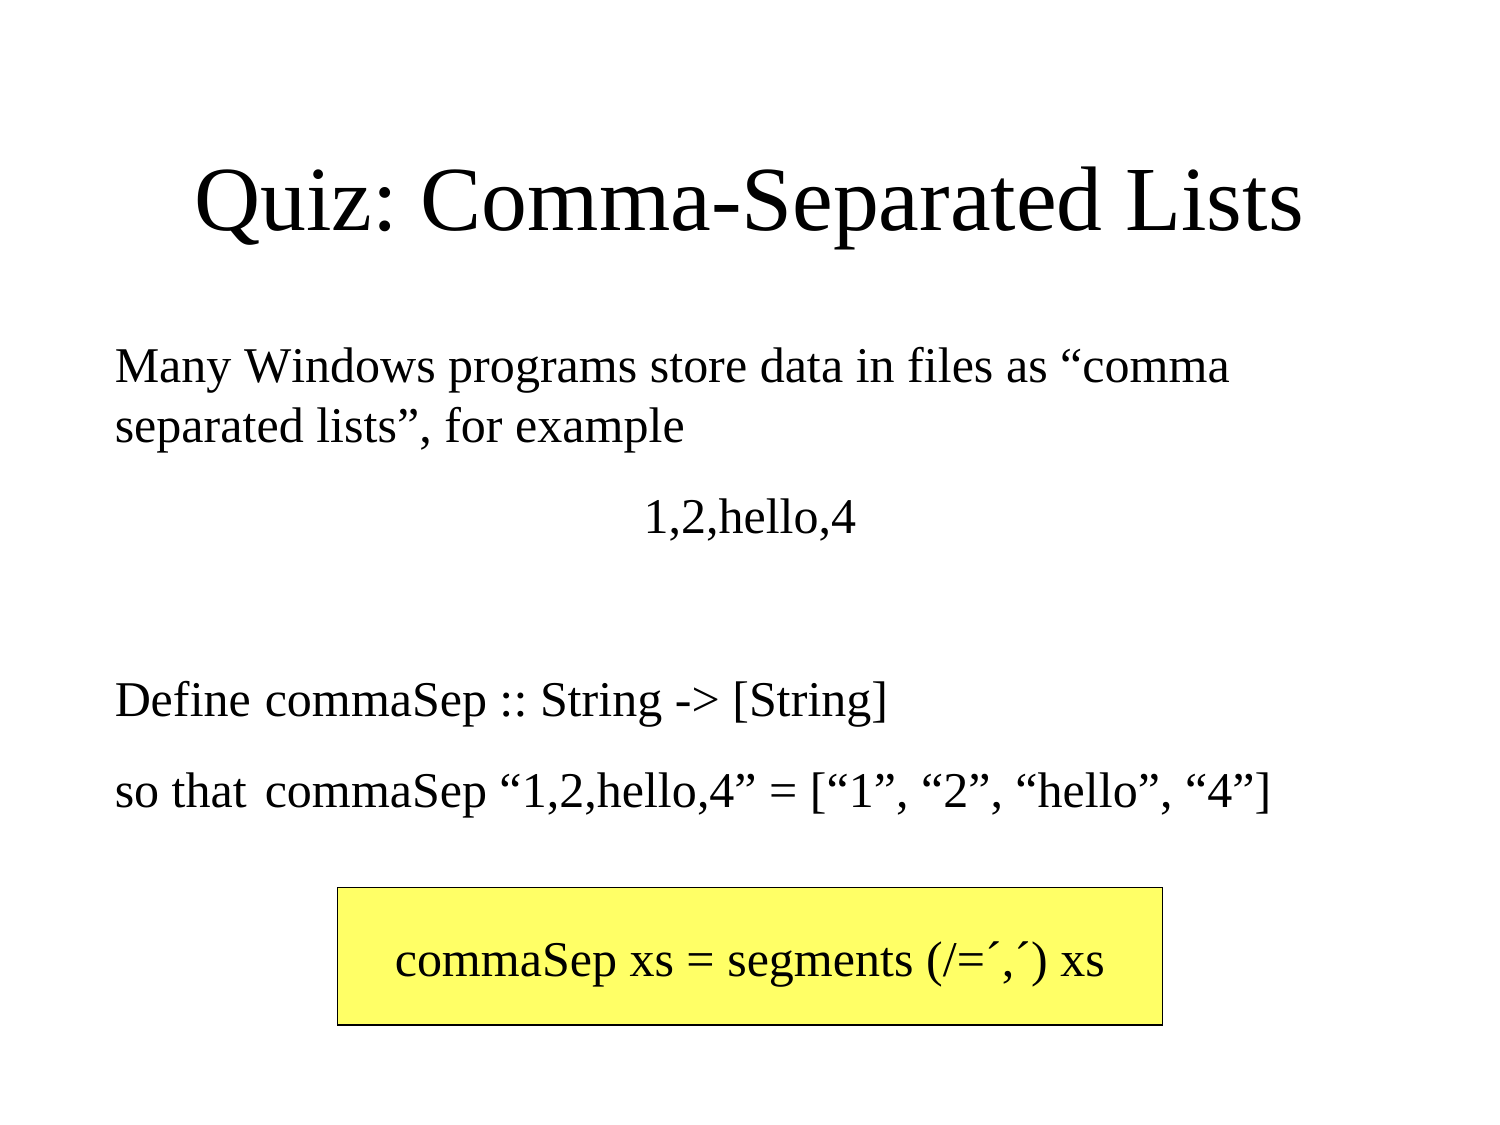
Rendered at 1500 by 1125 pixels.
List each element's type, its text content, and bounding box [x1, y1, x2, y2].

text_box commaSep xs = segments (/=´,´) xs [337, 887, 1163, 1025]
title Quiz: Comma-Separated Lists [112, 99, 1388, 288]
text_box Many Windows programs store data in files as “comma separated lists”, for example 1,2,hello,4 Define commaSep :: String -> [String] so that commaSep “1,2,hello,4” = [“1”, “2”, “hello”, “4”] [99, 324, 1401, 826]
